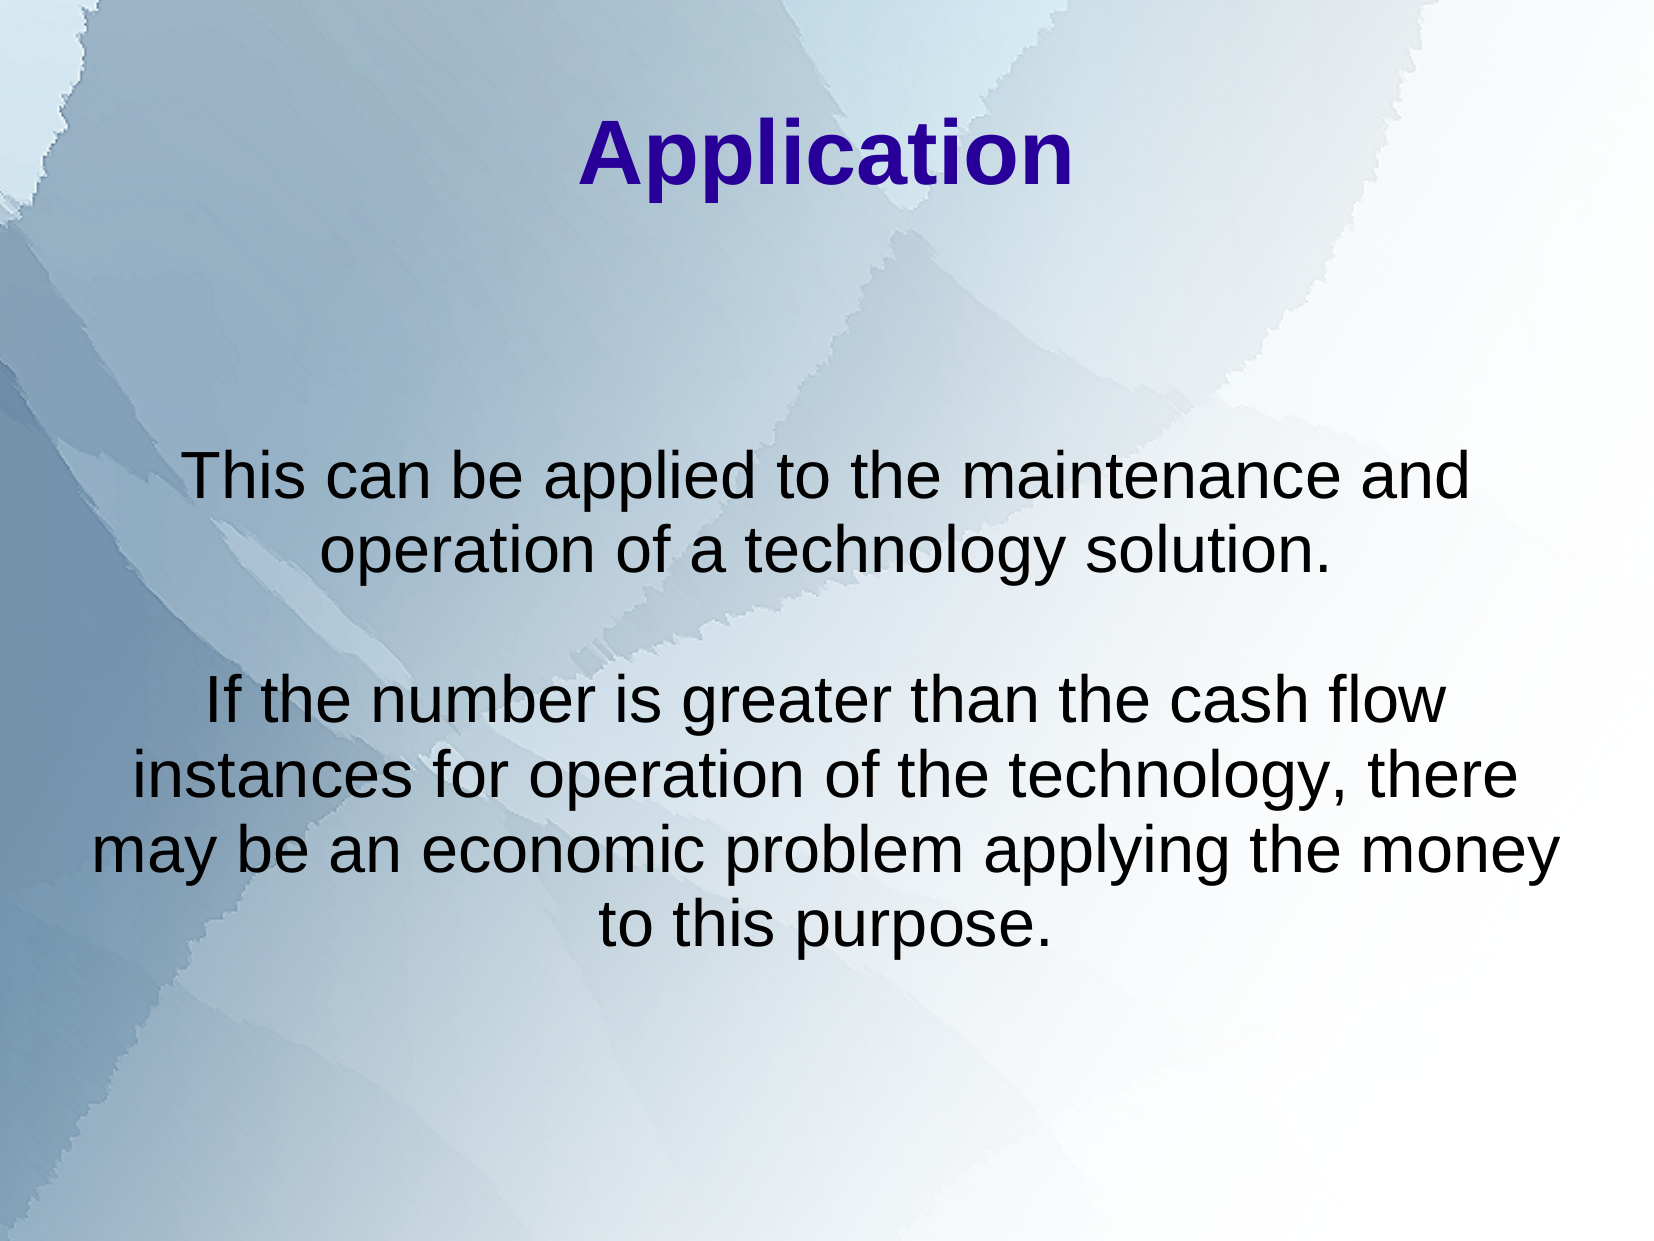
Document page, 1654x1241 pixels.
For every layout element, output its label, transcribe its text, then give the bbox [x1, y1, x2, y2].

subtitle This can be applied to the maintenance and operation of a technology solution. If the number is greater than the cash flow instances for operation of the technology, there may be an economic problem applying the money to this purpose. [82, 297, 1571, 1102]
picture [0, 0, 1654, 1241]
title Application [82, 56, 1571, 250]
